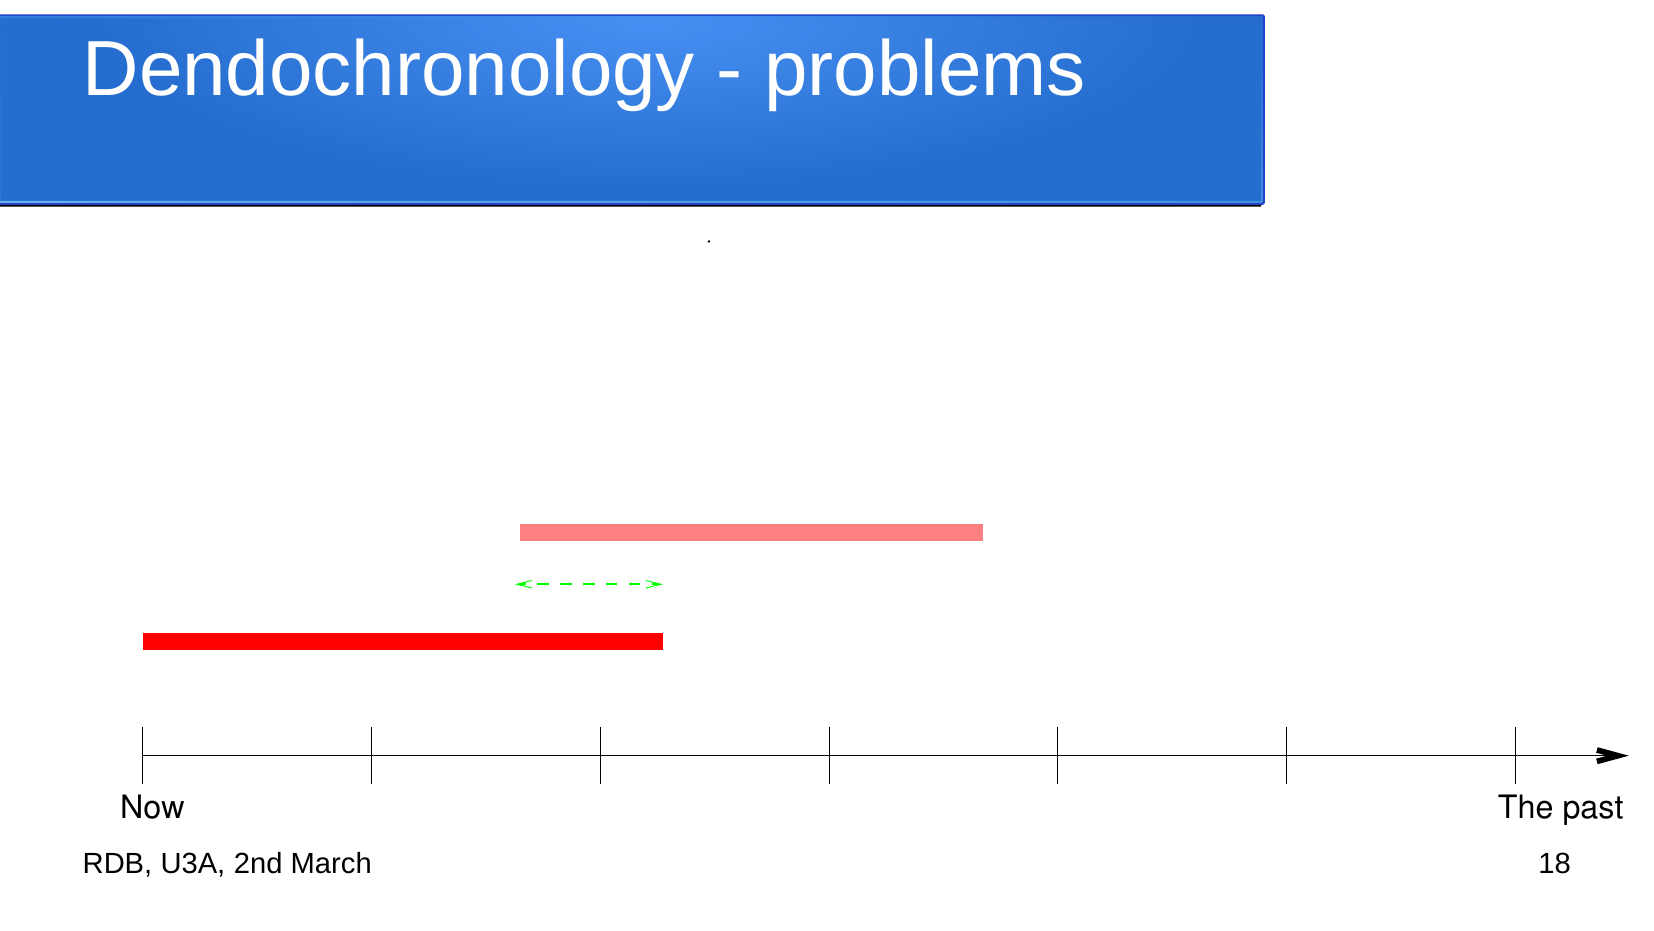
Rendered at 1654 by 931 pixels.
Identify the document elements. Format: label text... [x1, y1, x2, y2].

picture [118, 238, 1633, 827]
title Dendochronology - problems [82, 24, 1235, 200]
